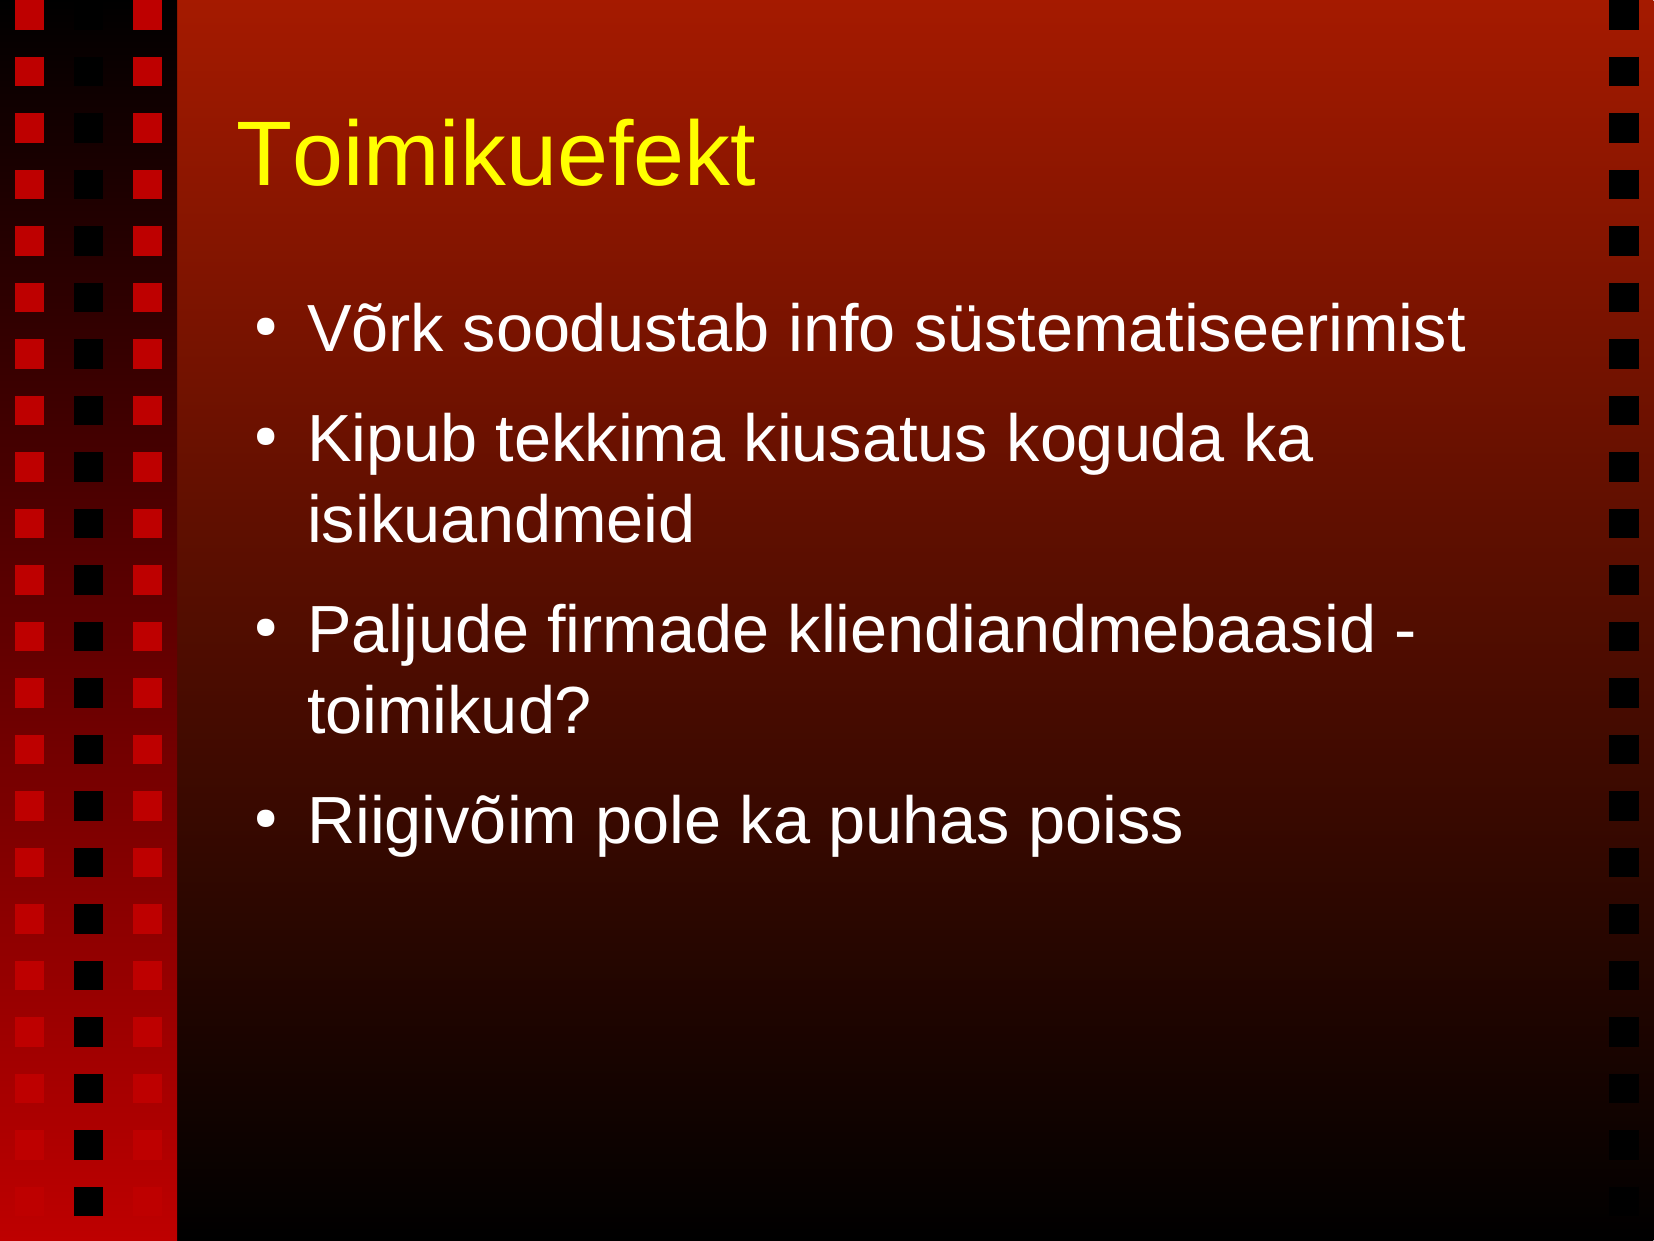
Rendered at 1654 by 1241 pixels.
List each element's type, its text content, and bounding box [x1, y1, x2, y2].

title Toimikuefekt [236, 49, 1571, 257]
list Võrk soodustab info süstematiseerimist Kipub tekkima kiusatus koguda ka isikuandmeid Paljude firmade kliendiandmebaasid - toimikud? Riigivõim pole ka puhas poiss [236, 290, 1571, 1109]
